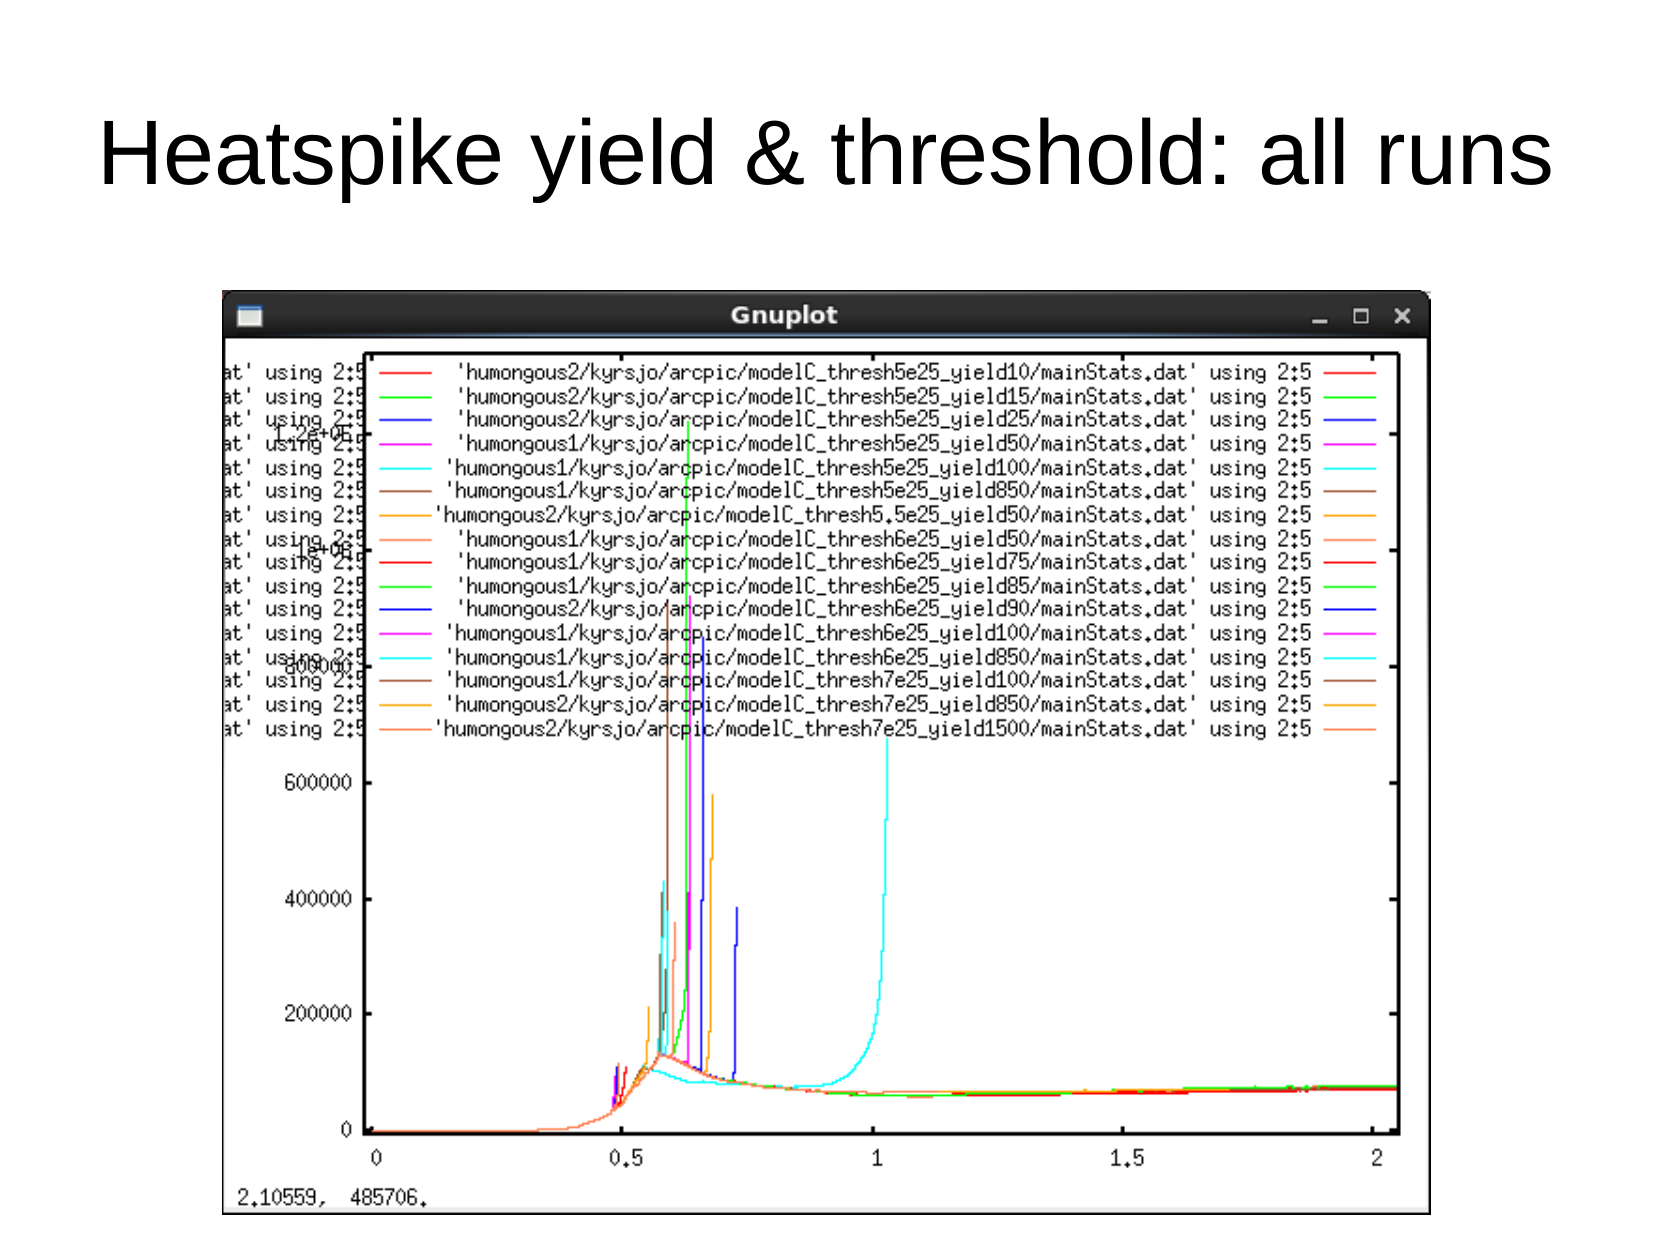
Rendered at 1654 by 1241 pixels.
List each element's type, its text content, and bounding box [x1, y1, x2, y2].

picture [222, 290, 1431, 1216]
title Heatspike yield & threshold: all runs [82, 49, 1571, 257]
